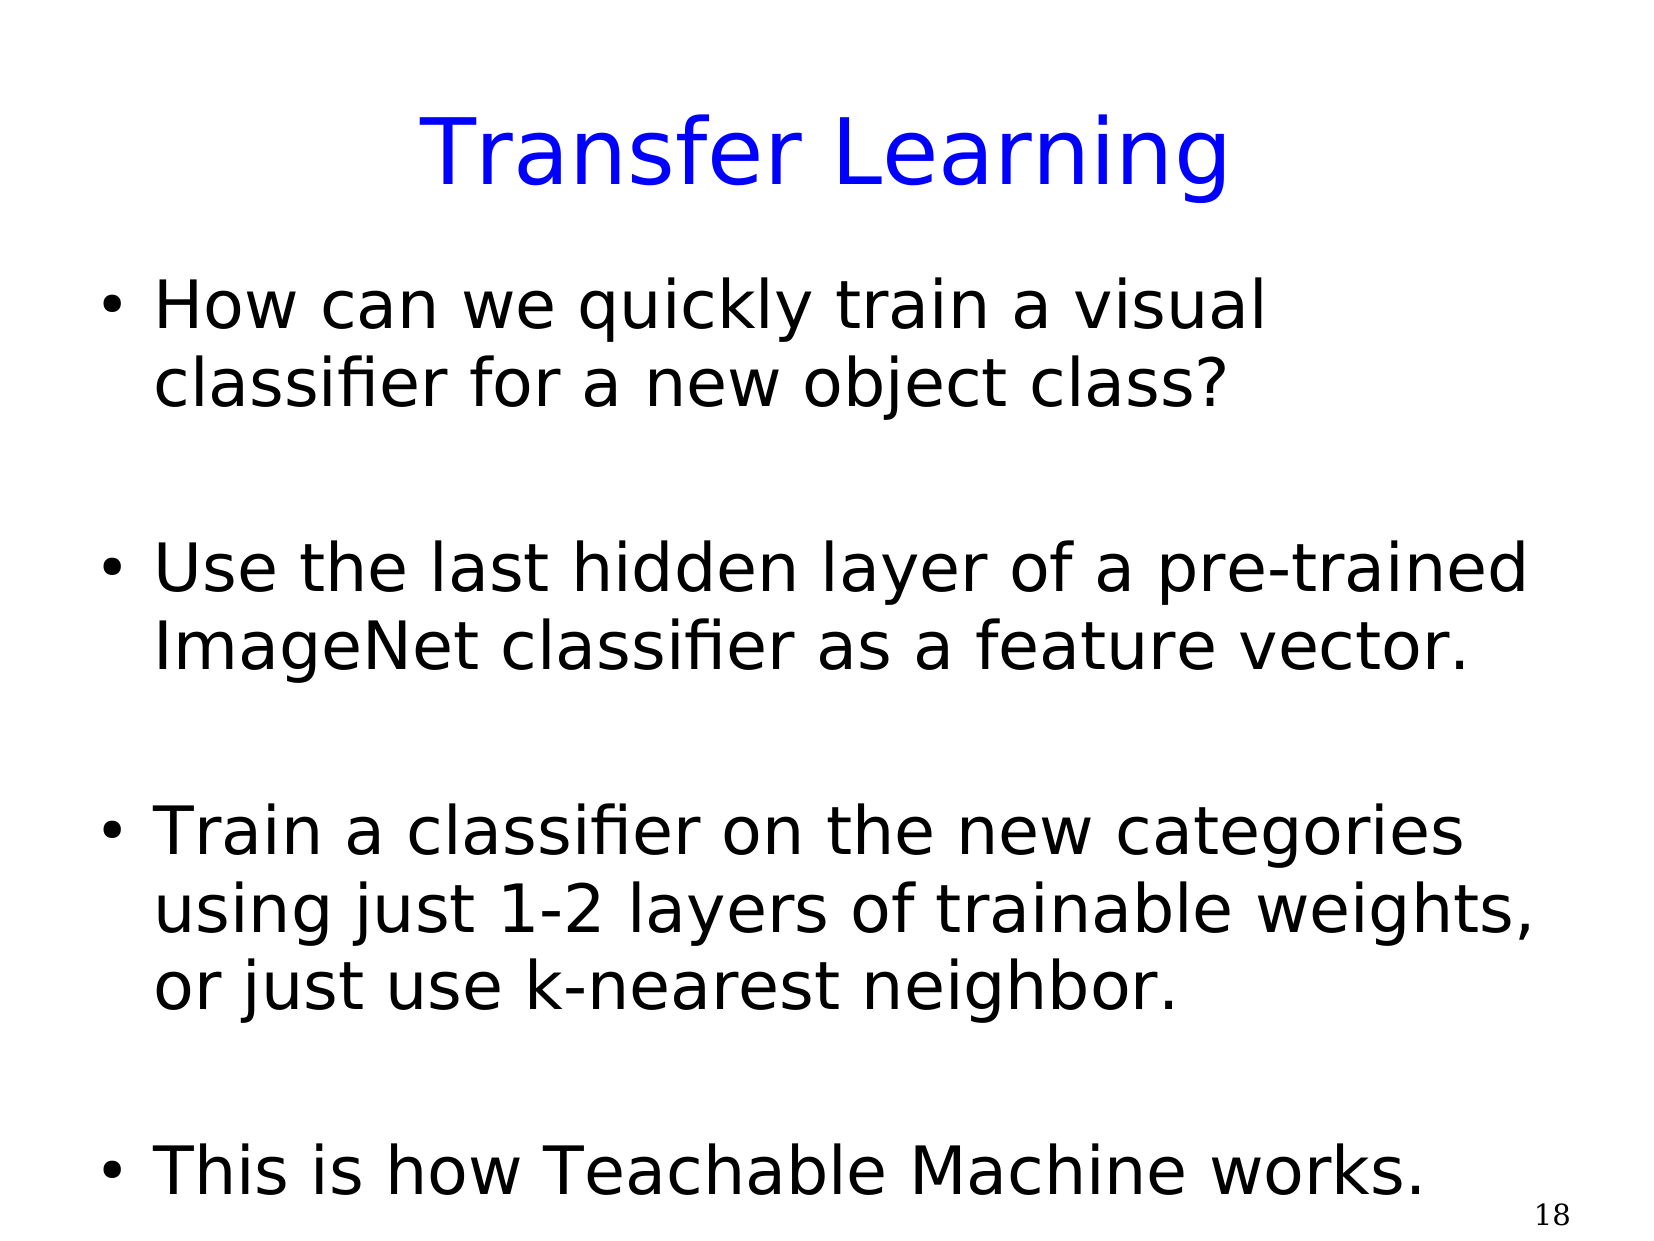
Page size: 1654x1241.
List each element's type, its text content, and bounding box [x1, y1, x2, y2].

list How can we quickly train a visual classifier for a new object class? Use the last hidden layer of a pre-trained ImageNet classifier as a feature vector. Train a classifier on the new categories using just 1-2 layers of trainable weights, or just use k-nearest neighbor. This is how Teachable Machine works. [82, 266, 1571, 1211]
title Transfer Learning [82, 49, 1571, 257]
